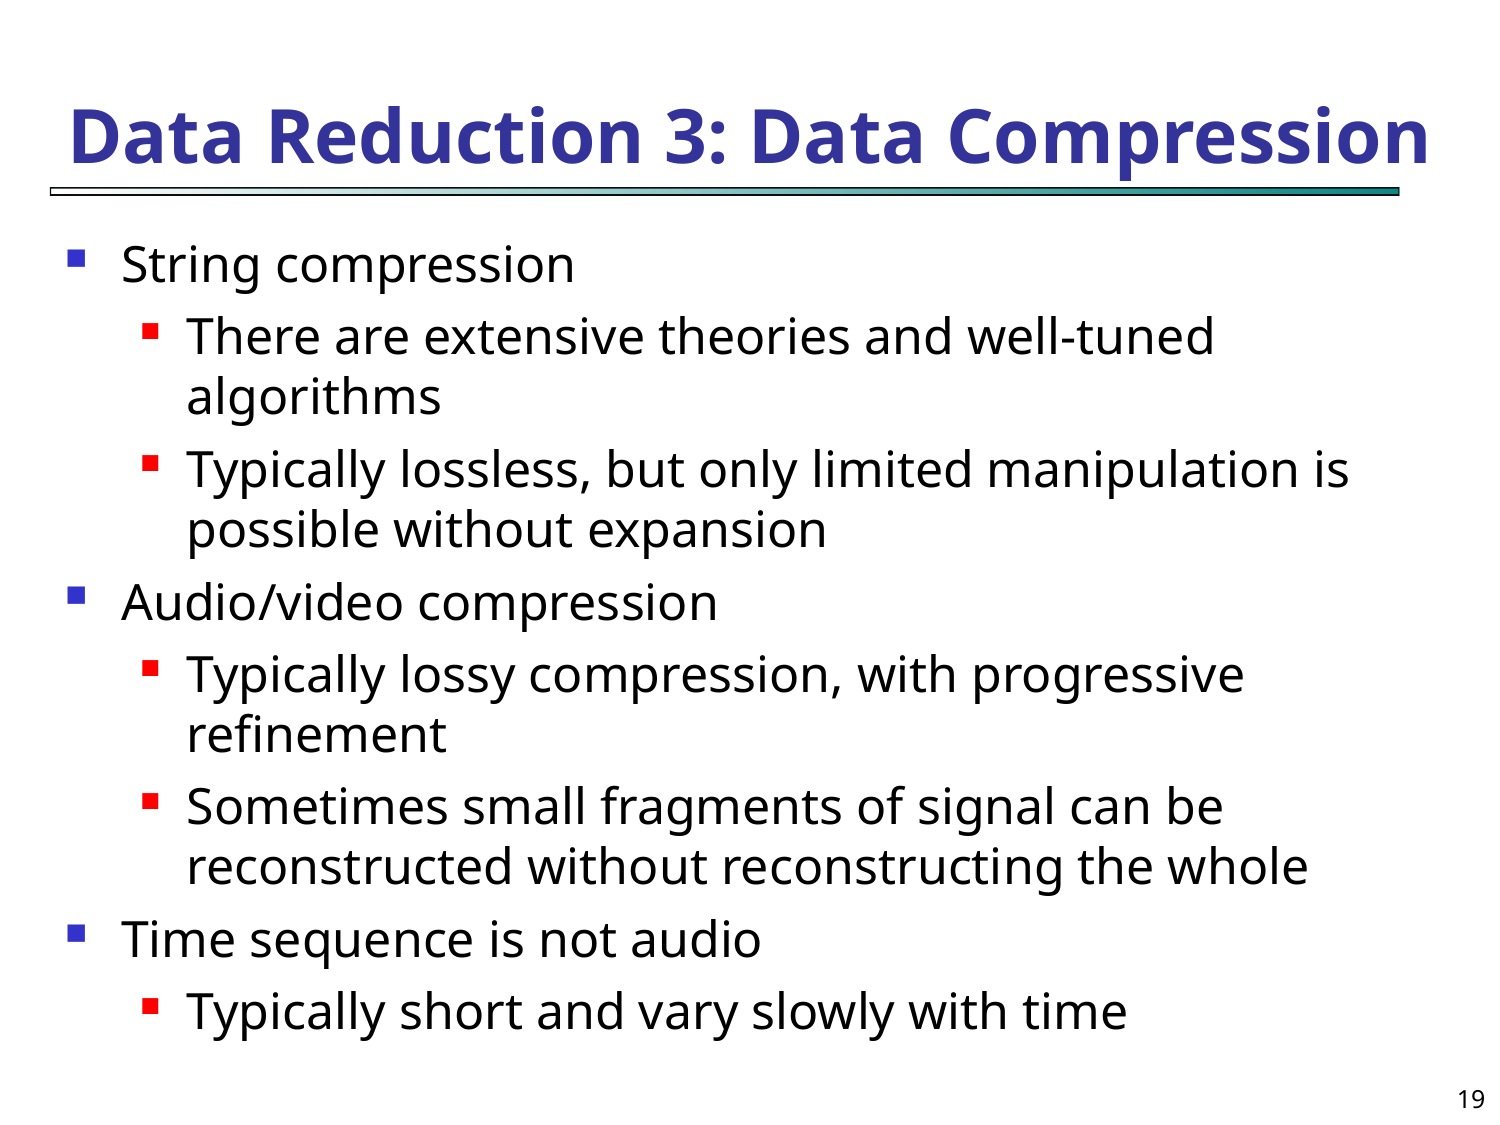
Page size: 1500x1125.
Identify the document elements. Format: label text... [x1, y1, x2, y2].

list String compression There are extensive theories and well-tuned algorithms Typically lossless, but only limited manipulation is possible without expansion Audio/video compression Typically lossy compression, with progressive refinement Sometimes small fragments of signal can be reconstructed without reconstructing the whole Time sequence is not audio Typically short and vary slowly with time [50, 224, 1463, 1097]
text_box <number> [1187, 1062, 1500, 1125]
title Data Reduction 3: Data Compression [0, 0, 1500, 187]
